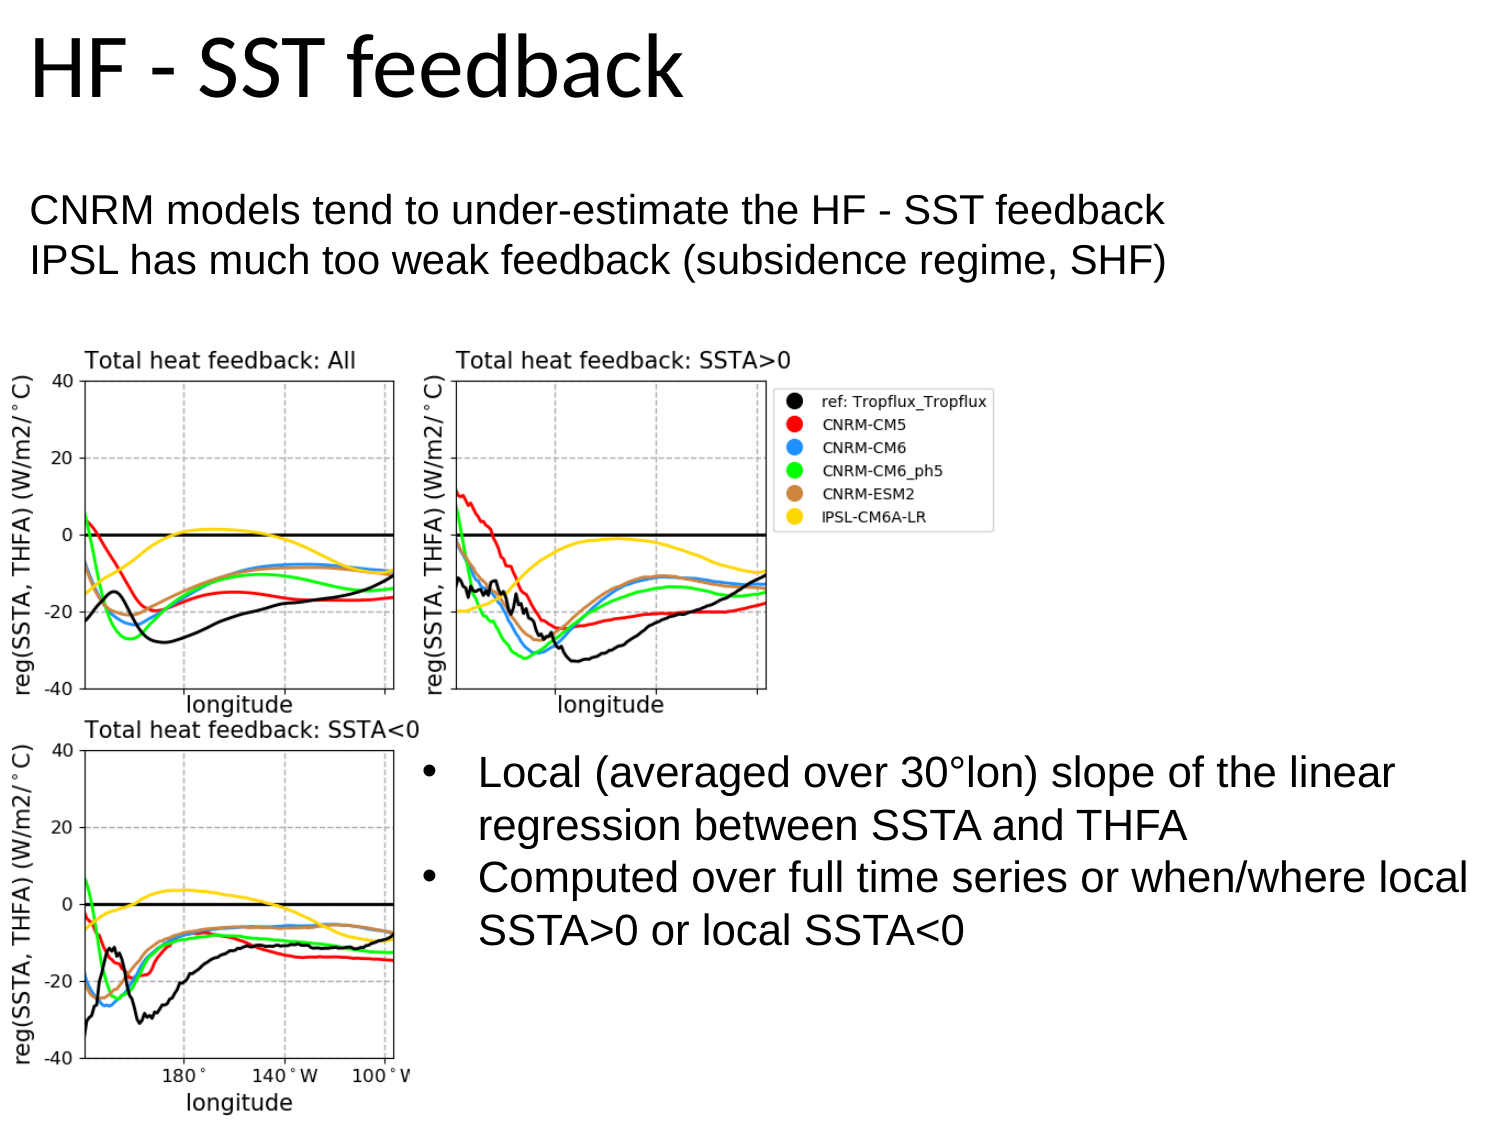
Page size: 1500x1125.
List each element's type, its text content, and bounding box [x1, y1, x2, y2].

text_box Local (averaged over 30°lon) slope of the linear regression between SSTA and THFA Computed over full time series or when/where local SSTA>0 or local SSTA<0 [409, 738, 1500, 1118]
picture [0, 340, 1004, 1125]
text_box HF - SST feedback [0, 0, 1500, 122]
text_box CNRM models tend to under-estimate the HF - SST feedback IPSL has much too weak feedback (subsidence regime, SHF) [0, 177, 1500, 290]
